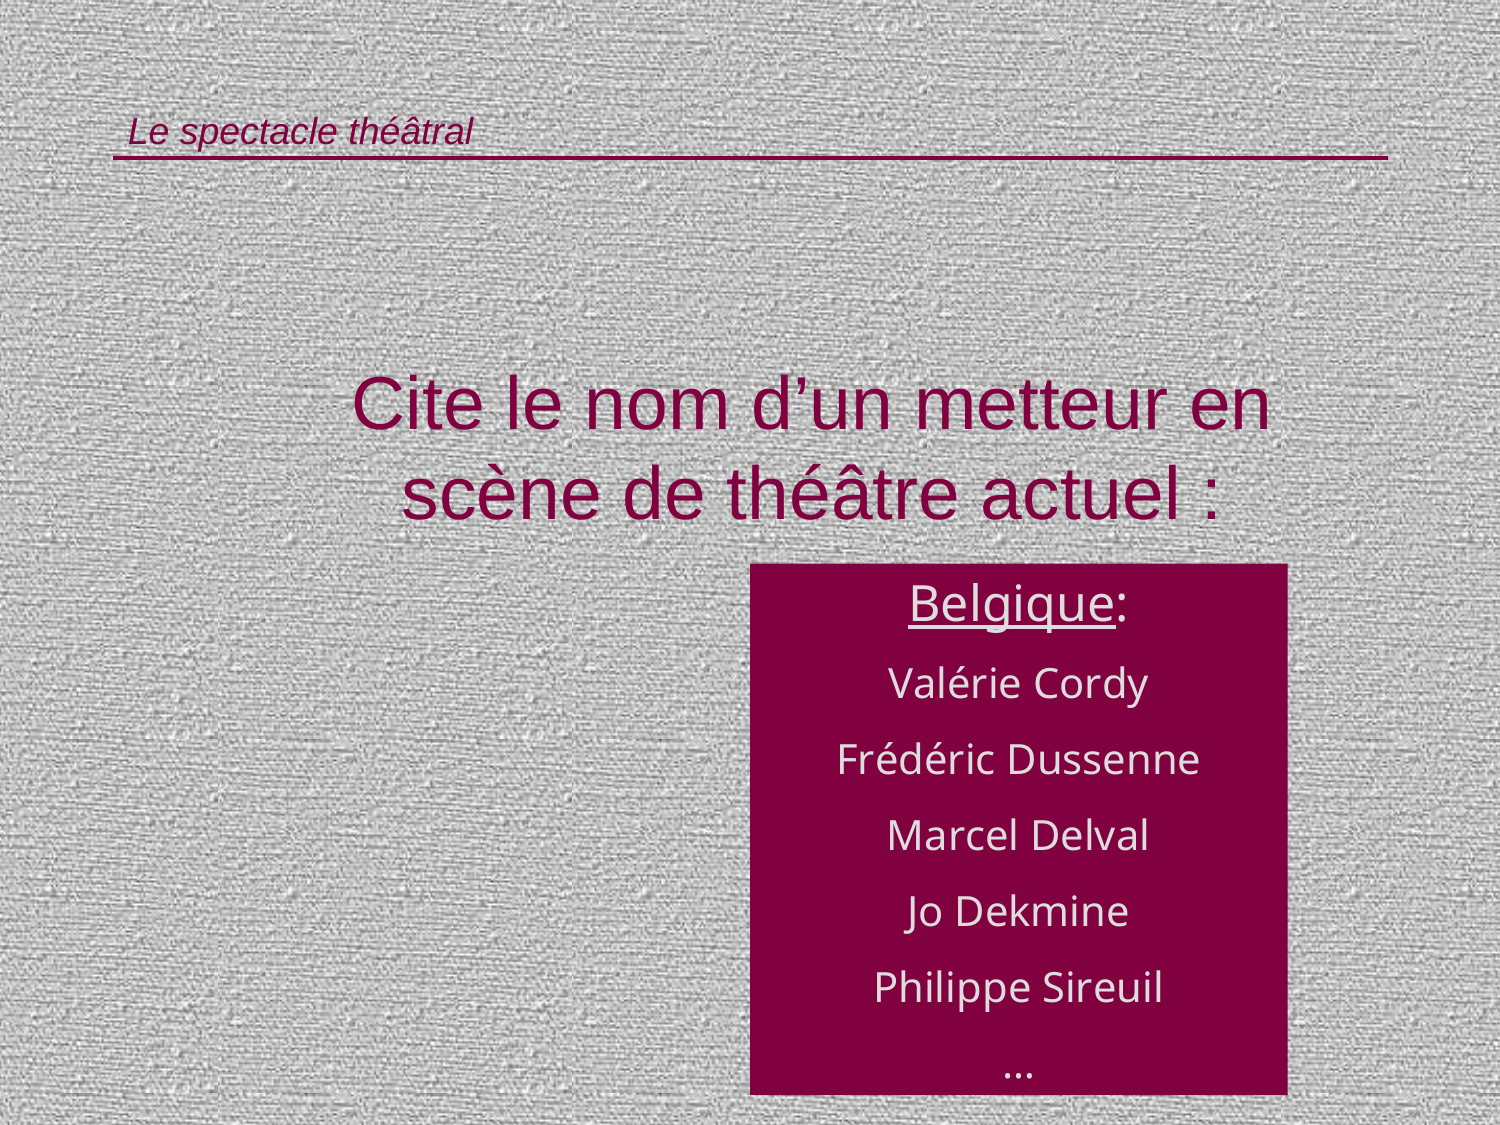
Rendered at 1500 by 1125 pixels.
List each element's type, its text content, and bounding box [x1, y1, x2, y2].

text_box Cite le nom d’un metteur en scène de théâtre actuel : [287, 347, 1338, 543]
picture [0, 0, 1500, 1125]
text_box Belgique: Valérie Cordy Frédéric Dussenne Marcel Delval Jo Dekmine Philippe Sireuil … [750, 563, 1288, 1096]
